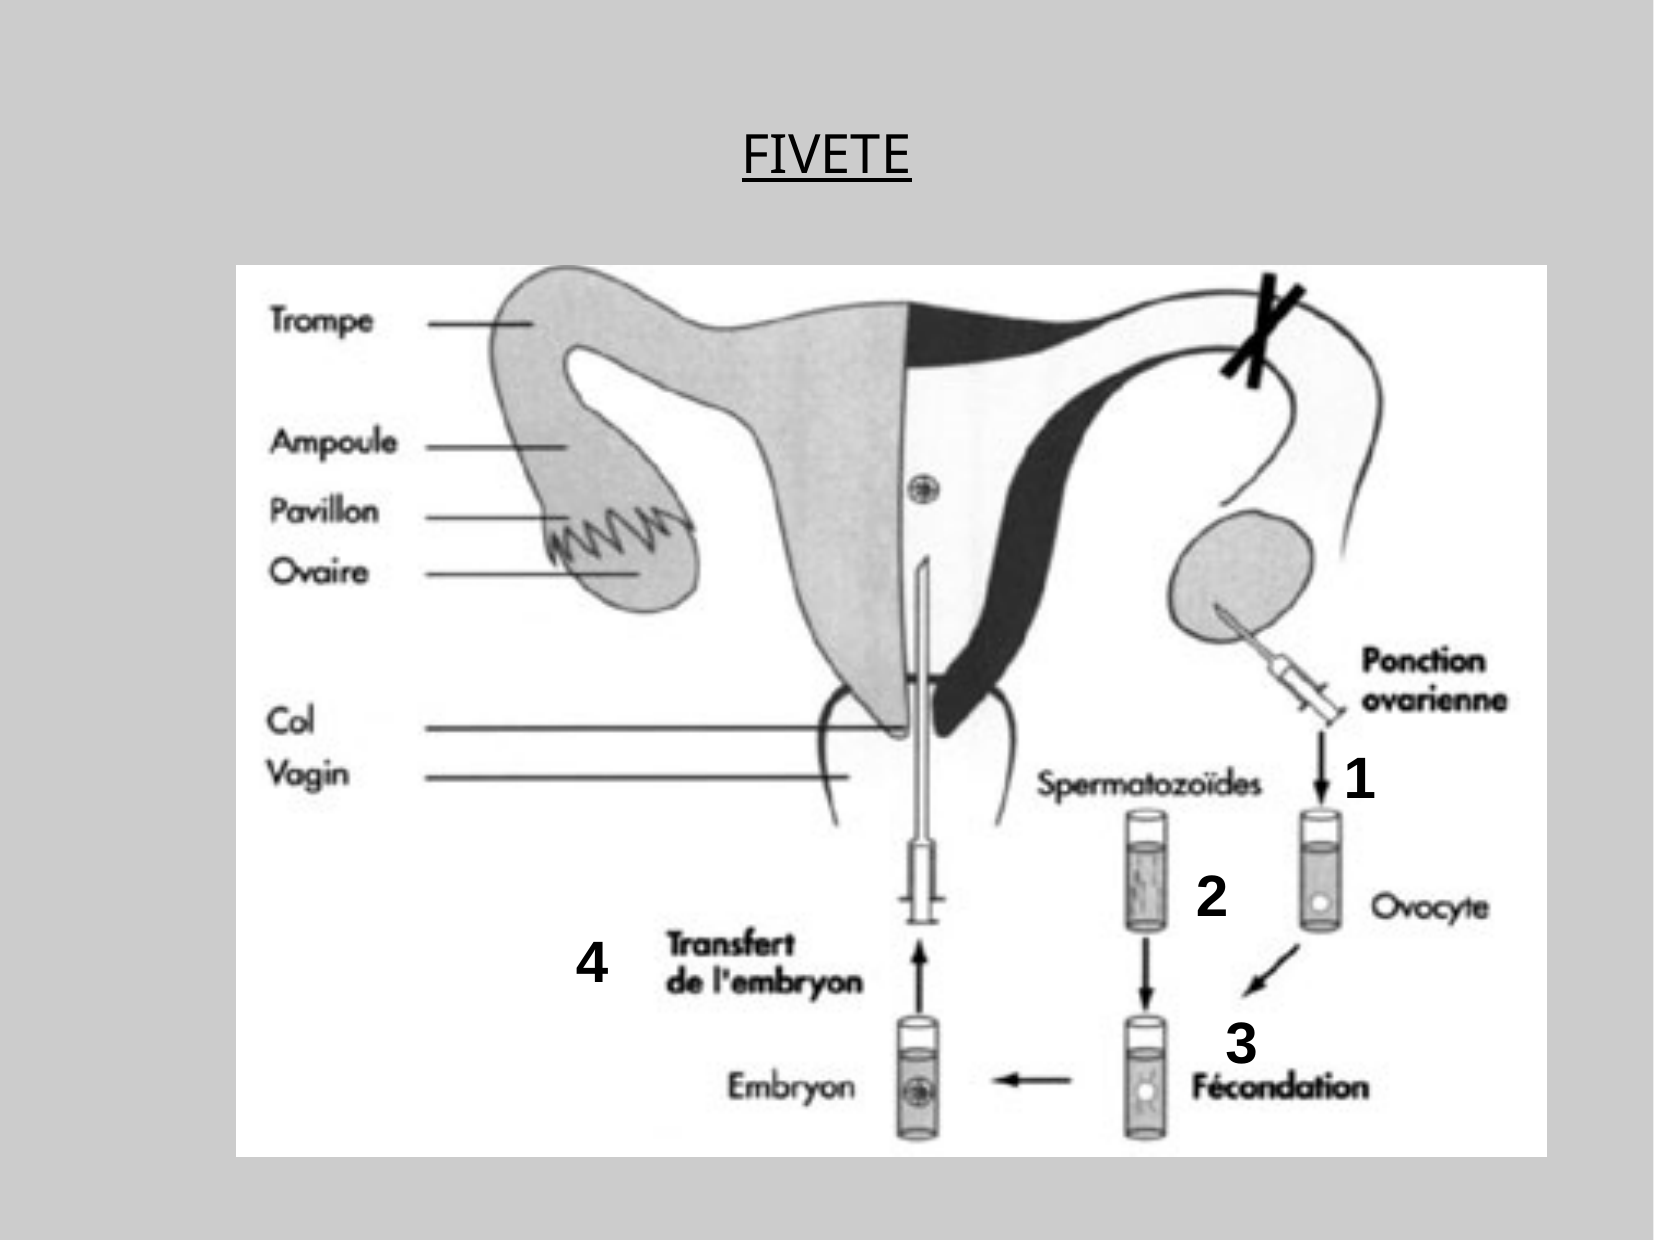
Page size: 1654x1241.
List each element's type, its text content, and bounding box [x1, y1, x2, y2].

text_box 3 [1210, 1003, 1565, 1086]
text_box 1 [1328, 738, 1418, 820]
text_box 2 [1181, 856, 1270, 938]
picture [236, 265, 1547, 1157]
text_box 4 [561, 922, 650, 1004]
title FIVETE [82, 49, 1571, 257]
